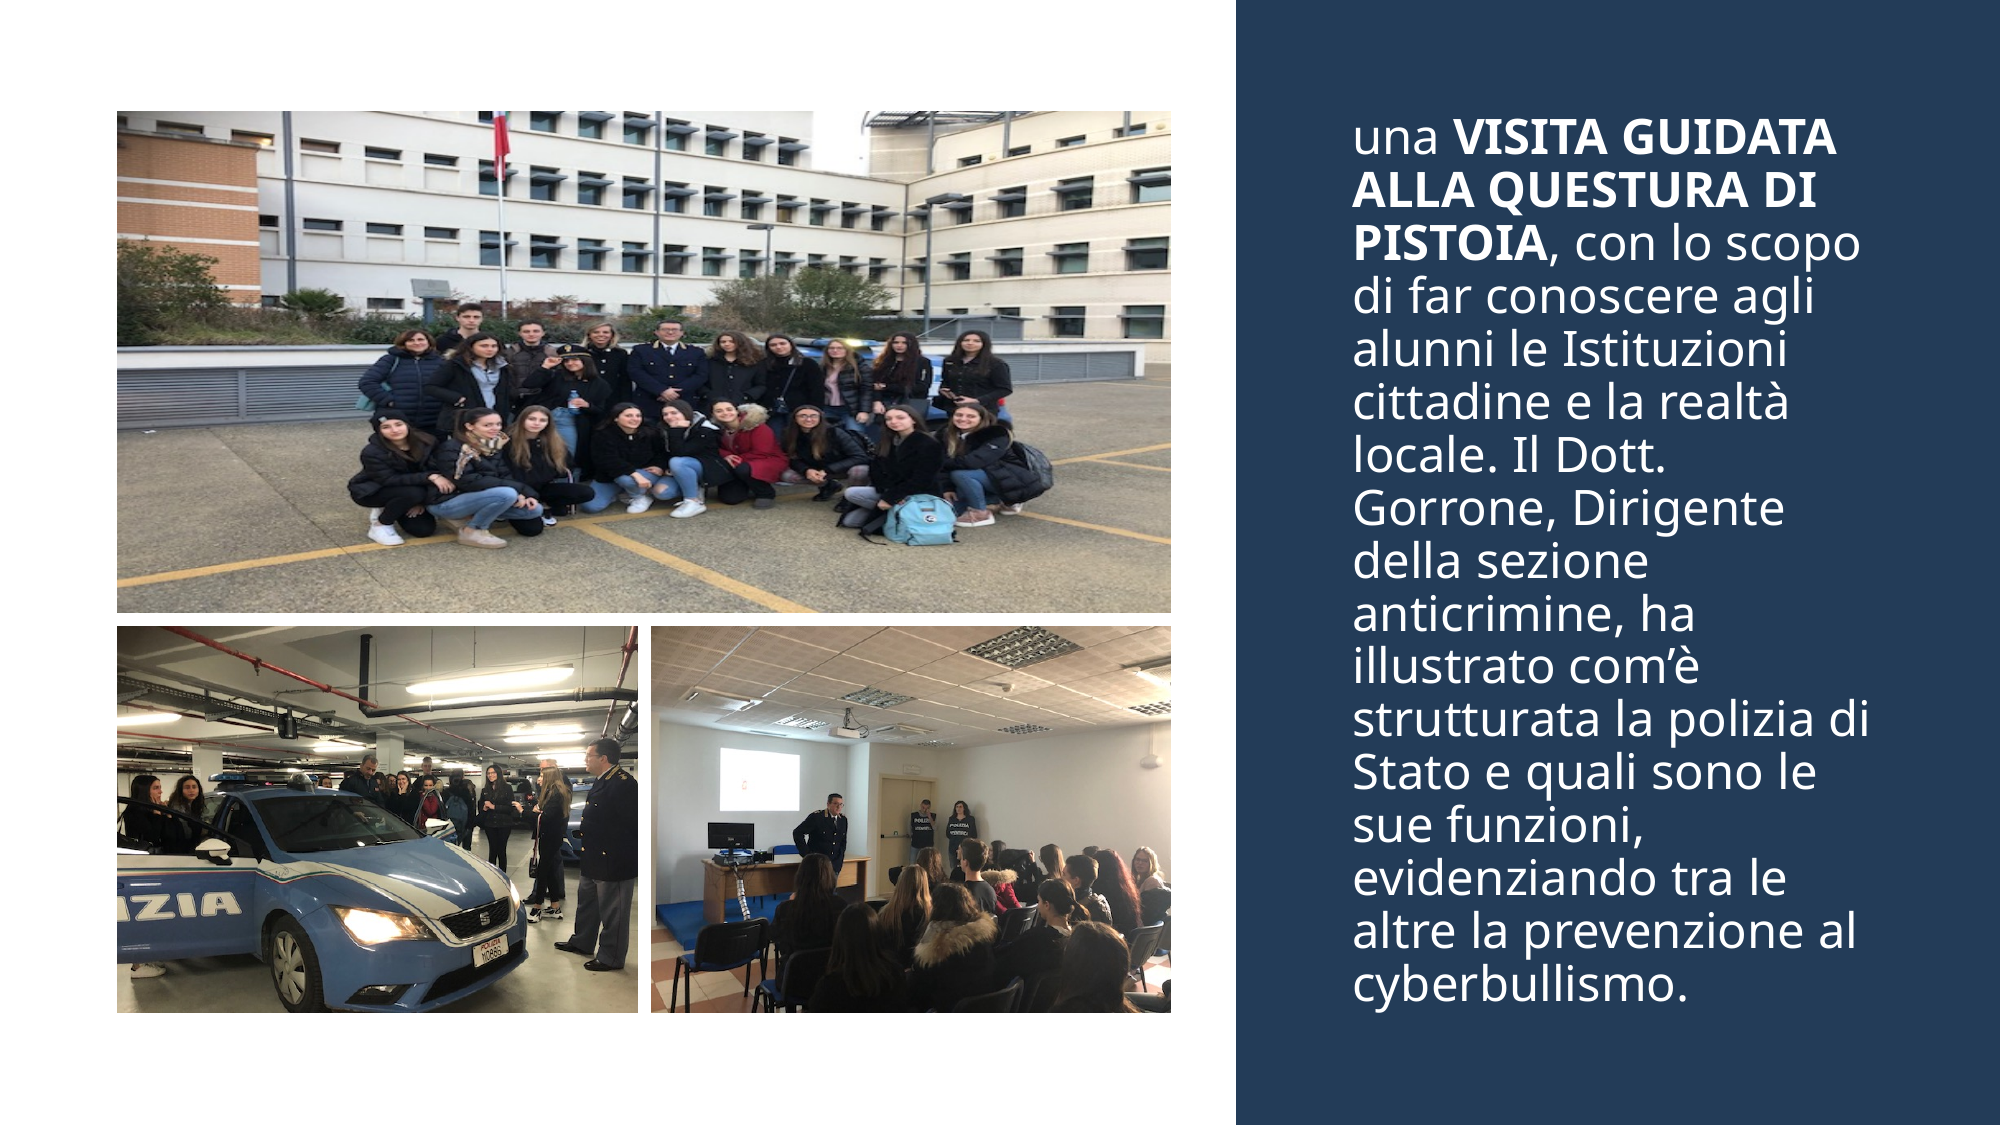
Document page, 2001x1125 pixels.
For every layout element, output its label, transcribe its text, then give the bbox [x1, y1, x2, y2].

text_box [1236, 0, 2000, 1125]
picture [117, 111, 1171, 613]
title una VISITA GUIDATA ALLA QUESTURA DI PISTOIA, con lo scopo di far conoscere agli alunni le Istituzioni cittadine e la realtà locale. Il Dott. Gorrone, Dirigente della sezione anticrimine, ha illustrato com’è strutturata la polizia di Stato e quali sono le sue funzioni, evidenziando tra le altre la prevenzione al cyberbullismo. [1337, 104, 1895, 1020]
picture [651, 626, 1171, 1013]
picture [117, 626, 638, 1013]
